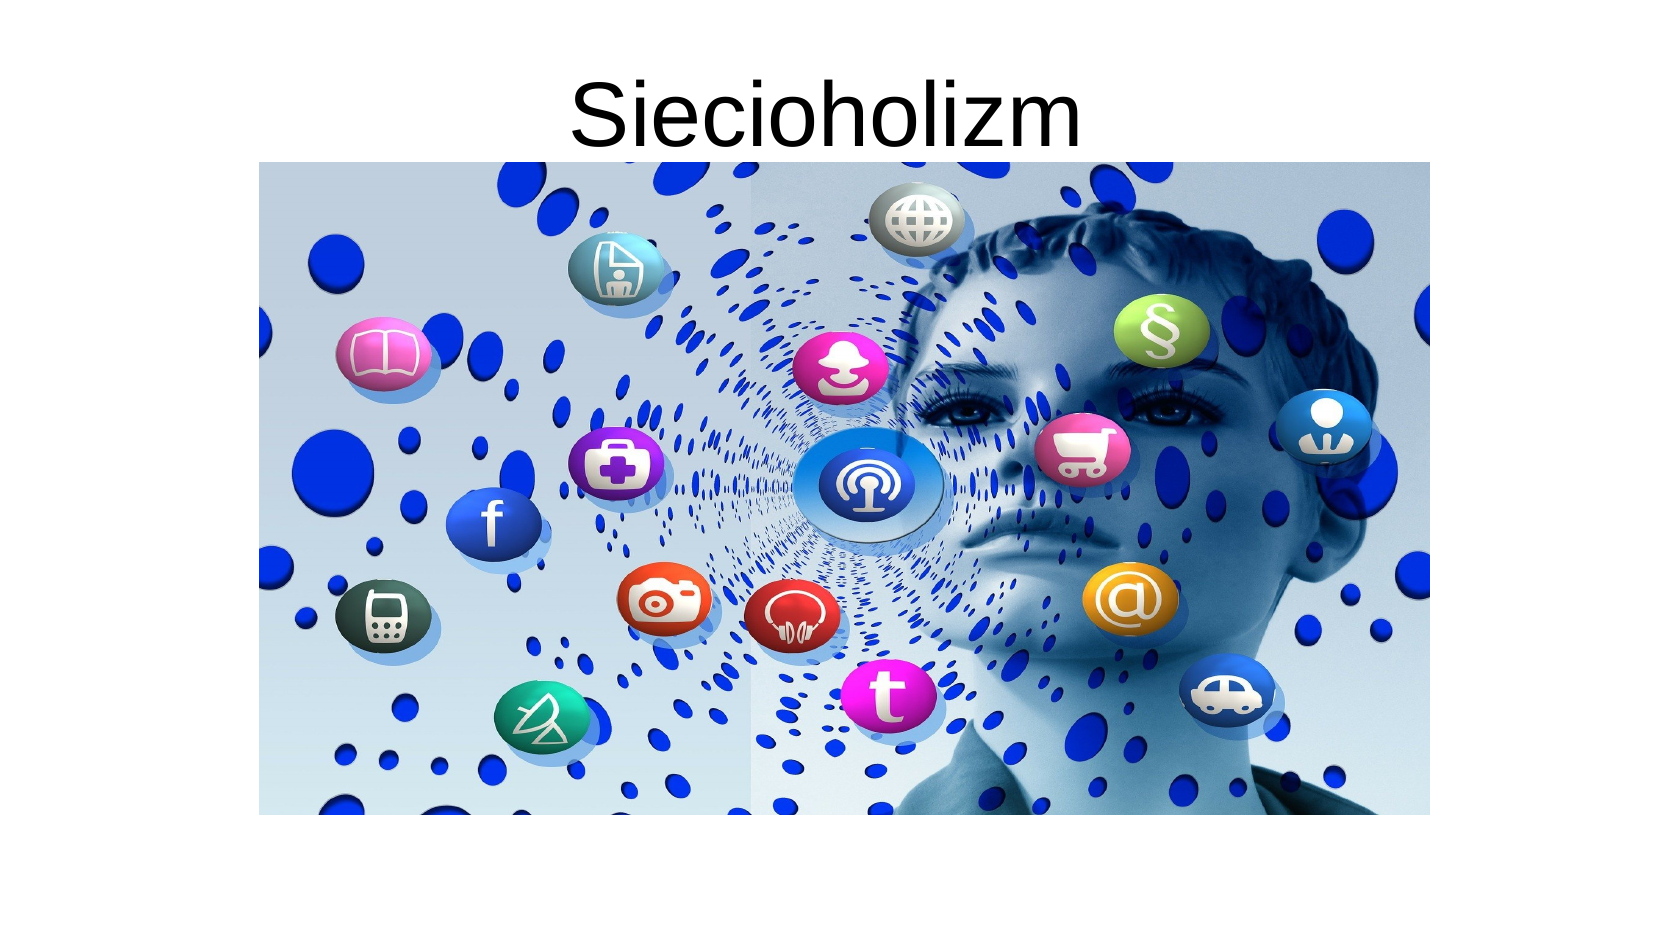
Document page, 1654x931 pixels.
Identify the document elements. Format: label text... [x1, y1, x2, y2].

picture [259, 162, 1430, 815]
title Siecioholizm [82, 37, 1571, 193]
